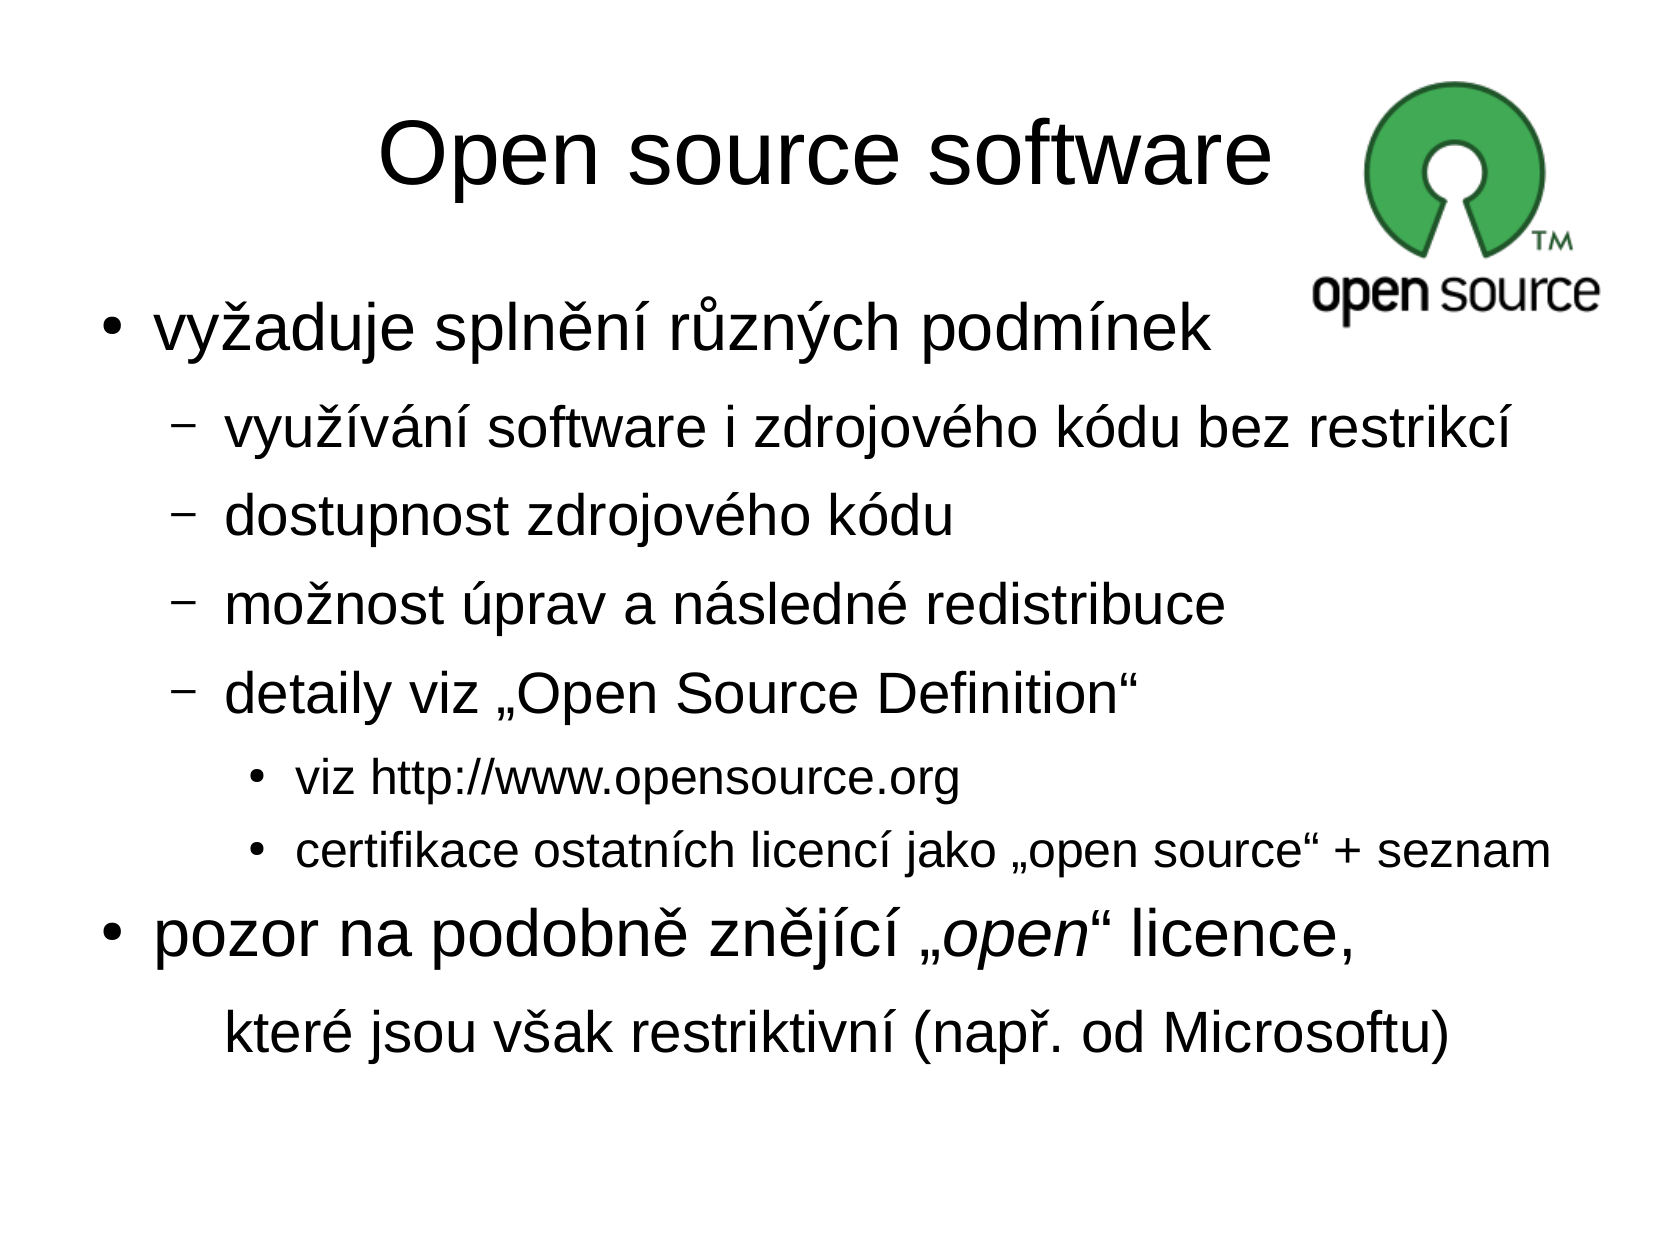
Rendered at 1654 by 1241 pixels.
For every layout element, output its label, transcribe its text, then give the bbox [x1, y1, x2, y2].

picture [1299, 58, 1612, 341]
list vyžaduje splnění různých podmínek využívání software i zdrojového kódu bez restrikcí dostupnost zdrojového kódu možnost úprav a následné redistribuce detaily viz „Open Source Definition“ viz http://www.opensource.org certifikace ostatních licencí jako „open source“ + seznam pozor na podobně znějící „open“ licence, které jsou však restriktivní (např. od Microsoftu) [82, 290, 1571, 1094]
title Open source software [82, 56, 1571, 250]
